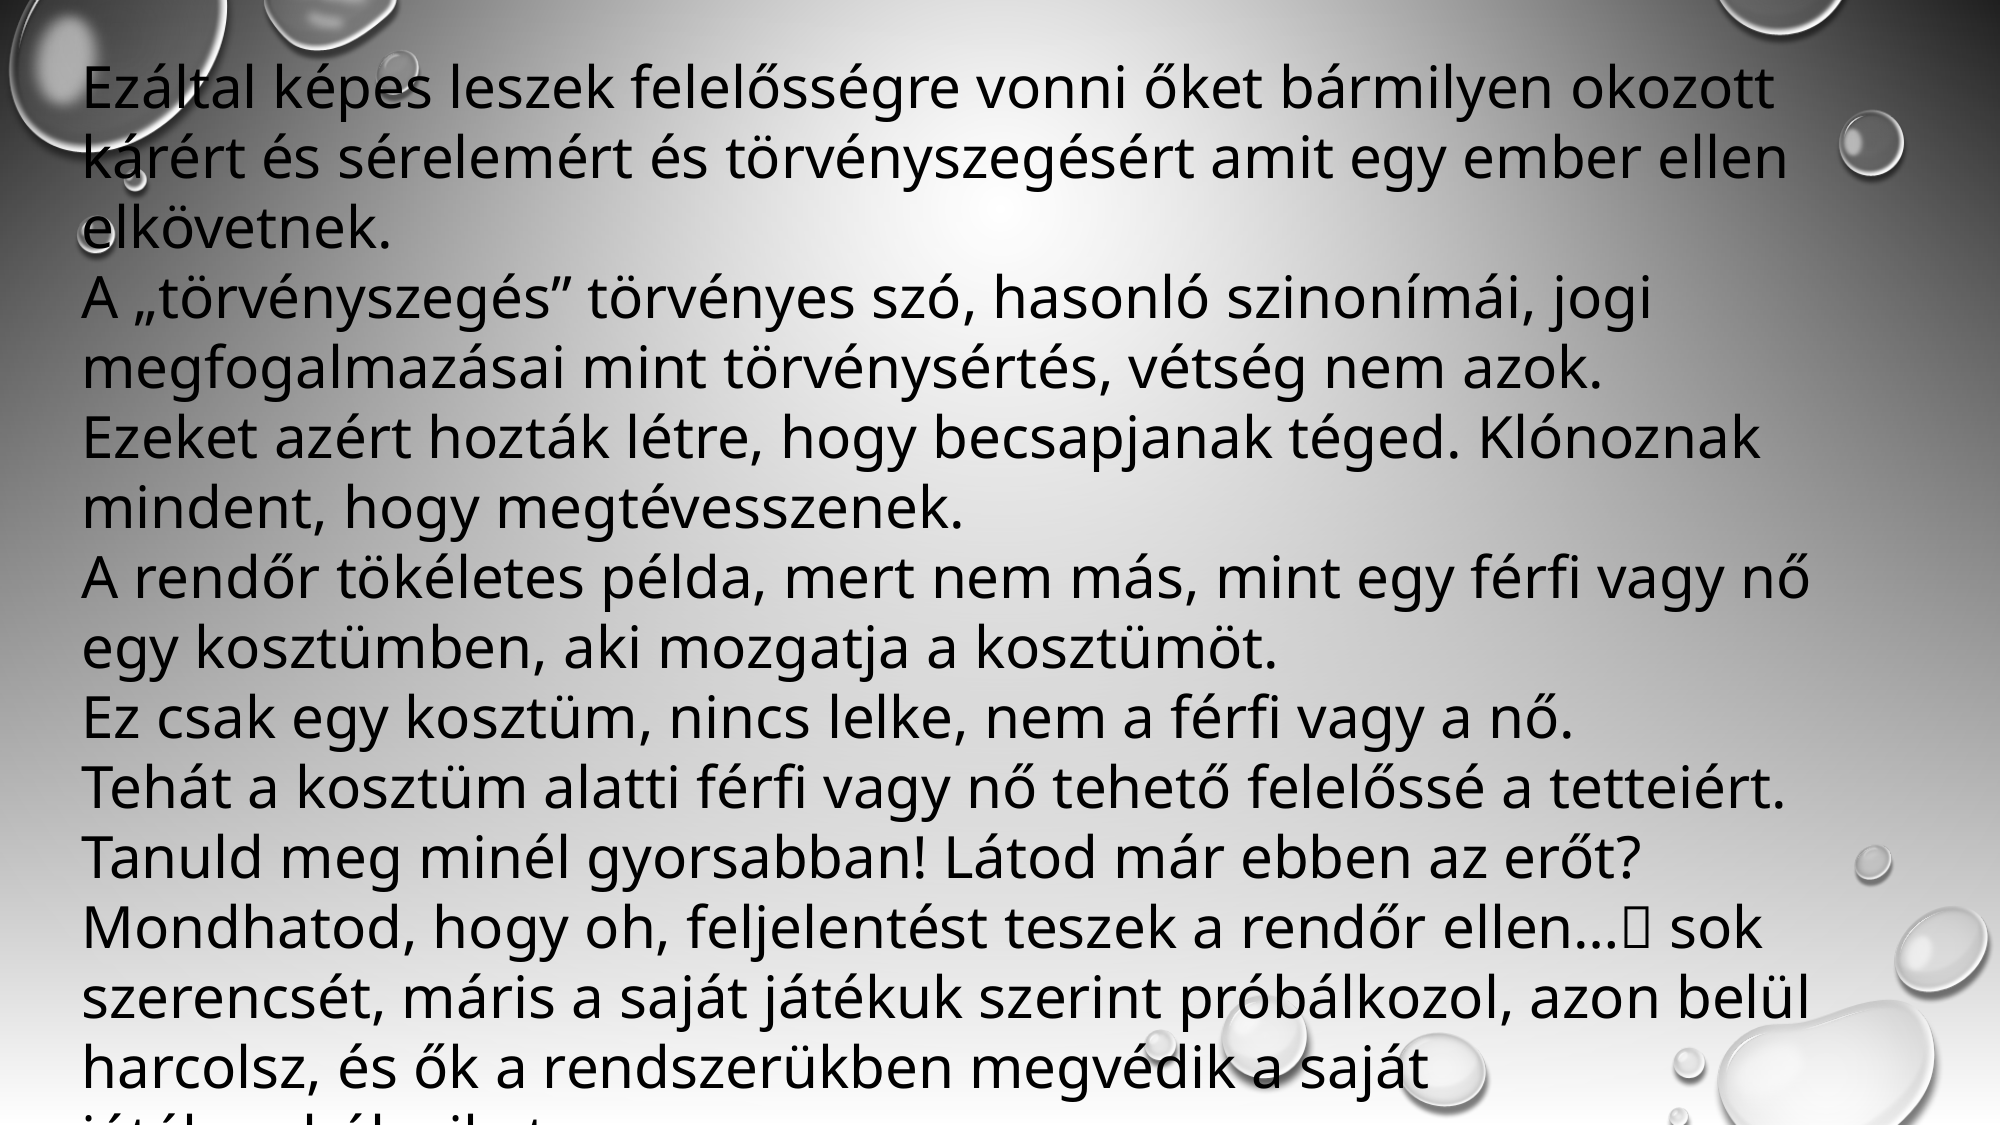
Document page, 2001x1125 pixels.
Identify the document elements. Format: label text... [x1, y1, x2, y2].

text_box Ezáltal képes leszek felelősségre vonni őket bármilyen okozott kárért és sérelemért és törvényszegésért amit egy ember ellen elkövetnek. A „törvényszegés” törvényes szó, hasonló szinonímái, jogi megfogalmazásai mint törvénysértés, vétség nem azok. Ezeket azért hozták létre, hogy becsapjanak téged. Klónoznak mindent, hogy megtévesszenek. A rendőr tökéletes példa, mert nem más, mint egy férfi vagy nő egy kosztümben, aki mozgatja a kosztümöt. Ez csak egy kosztüm, nincs lelke, nem a férfi vagy a nő. Tehát a kosztüm alatti férfi vagy nő tehető felelőssé a tetteiért. Tanuld meg minél gyorsabban! Látod már ebben az erőt? Mondhatod, hogy oh, feljelentést teszek a rendőr ellen… sok szerencsét, máris a saját játékuk szerint próbálkozol, azon belül harcolsz, és ők a rendszerükben megvédik a saját játékszabályaikat. [66, 43, 1900, 1125]
picture [0, 0, 2000, 1125]
